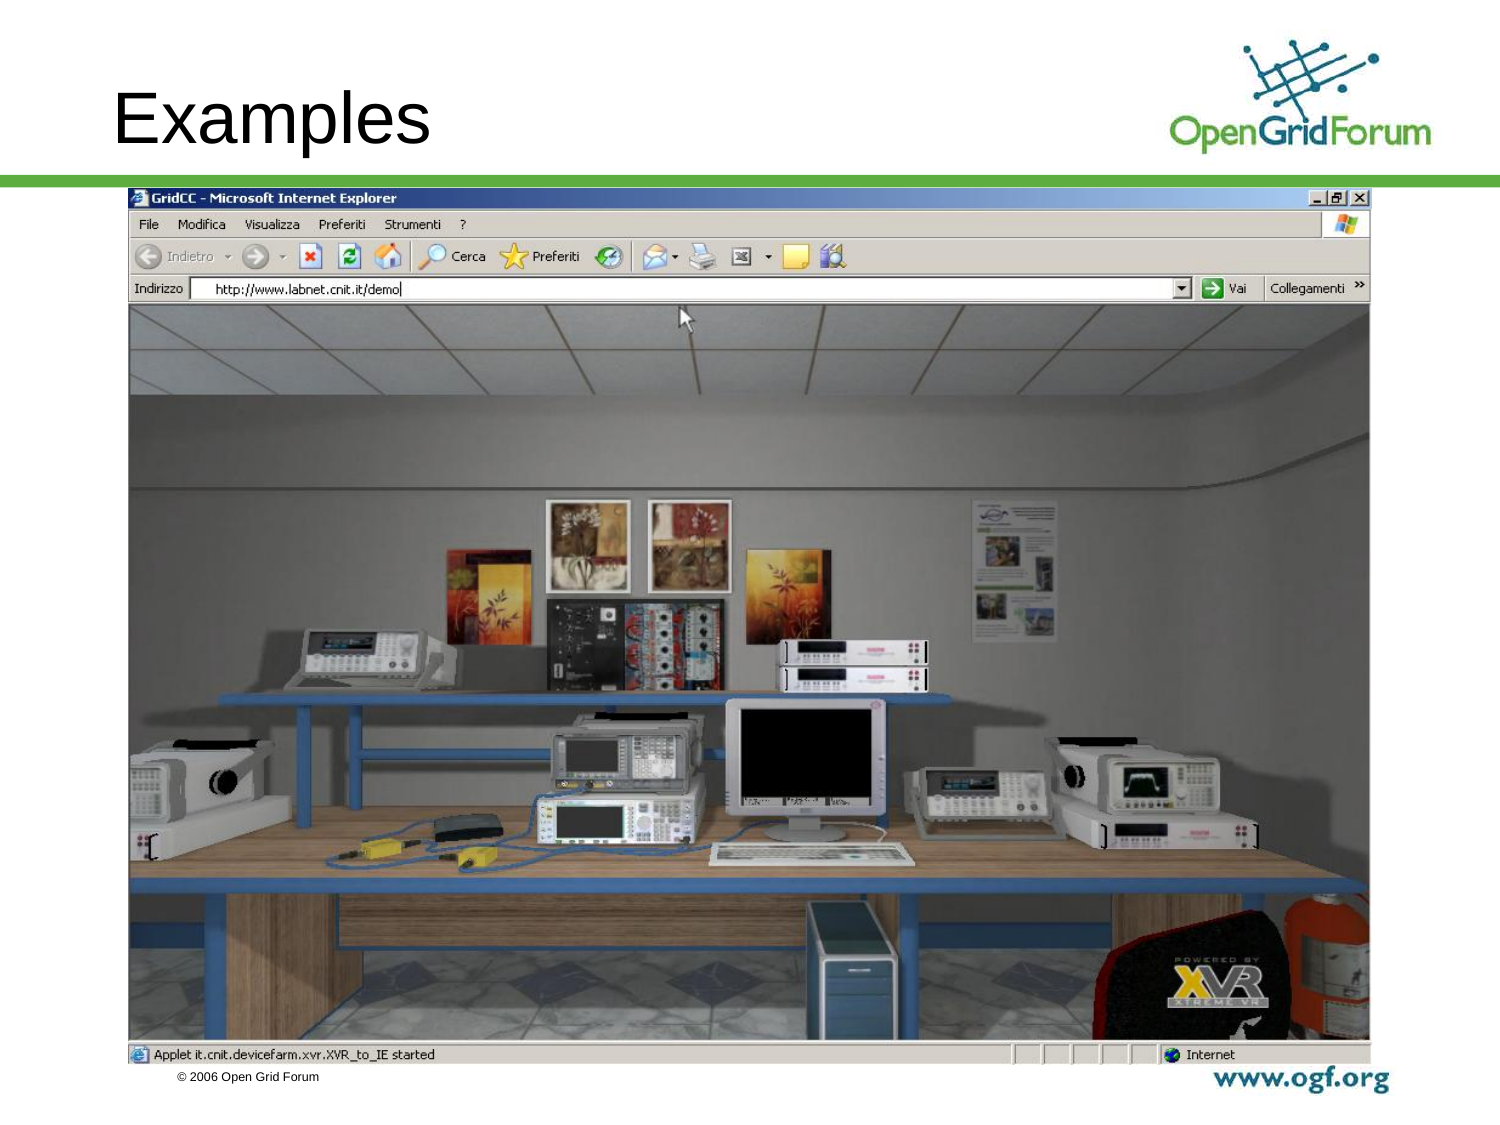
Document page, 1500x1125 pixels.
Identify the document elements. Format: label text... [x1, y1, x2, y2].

picture [0, 0, 1500, 174]
picture [0, 188, 1500, 1125]
title Examples [112, 23, 1388, 215]
